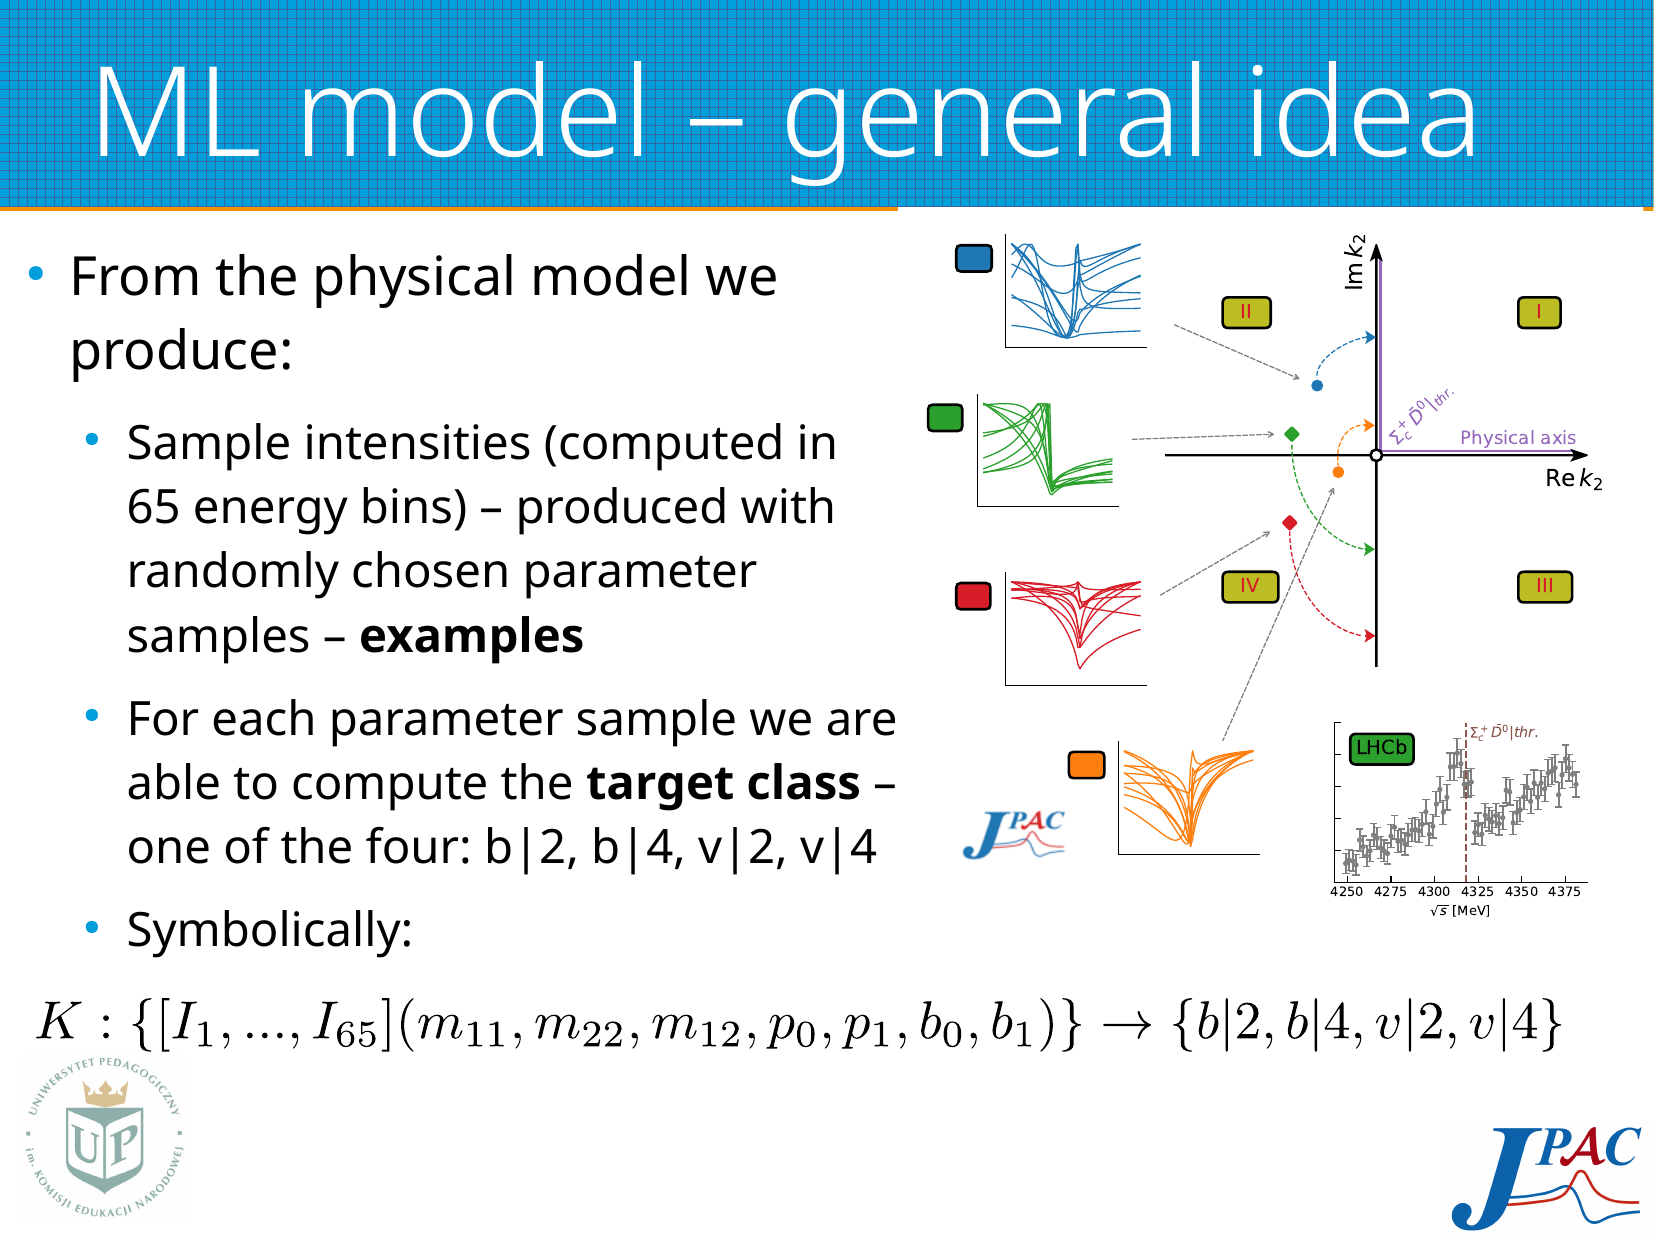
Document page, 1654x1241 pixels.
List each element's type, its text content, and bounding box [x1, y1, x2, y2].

list From the physical model we produce: Sample intensities (computed in 65 energy bins) – produced with randomly chosen parameter samples – examples For each parameter sample we are able to compute the target class – one of the four: b|2, b|4, v|2, v|4 Symbolically: [11, 238, 904, 975]
title ML model – general idea [88, 5, 1565, 193]
picture [897, 207, 1644, 934]
text_box [35, 998, 1562, 1052]
picture [1440, 1121, 1654, 1241]
picture [21, 1053, 188, 1221]
